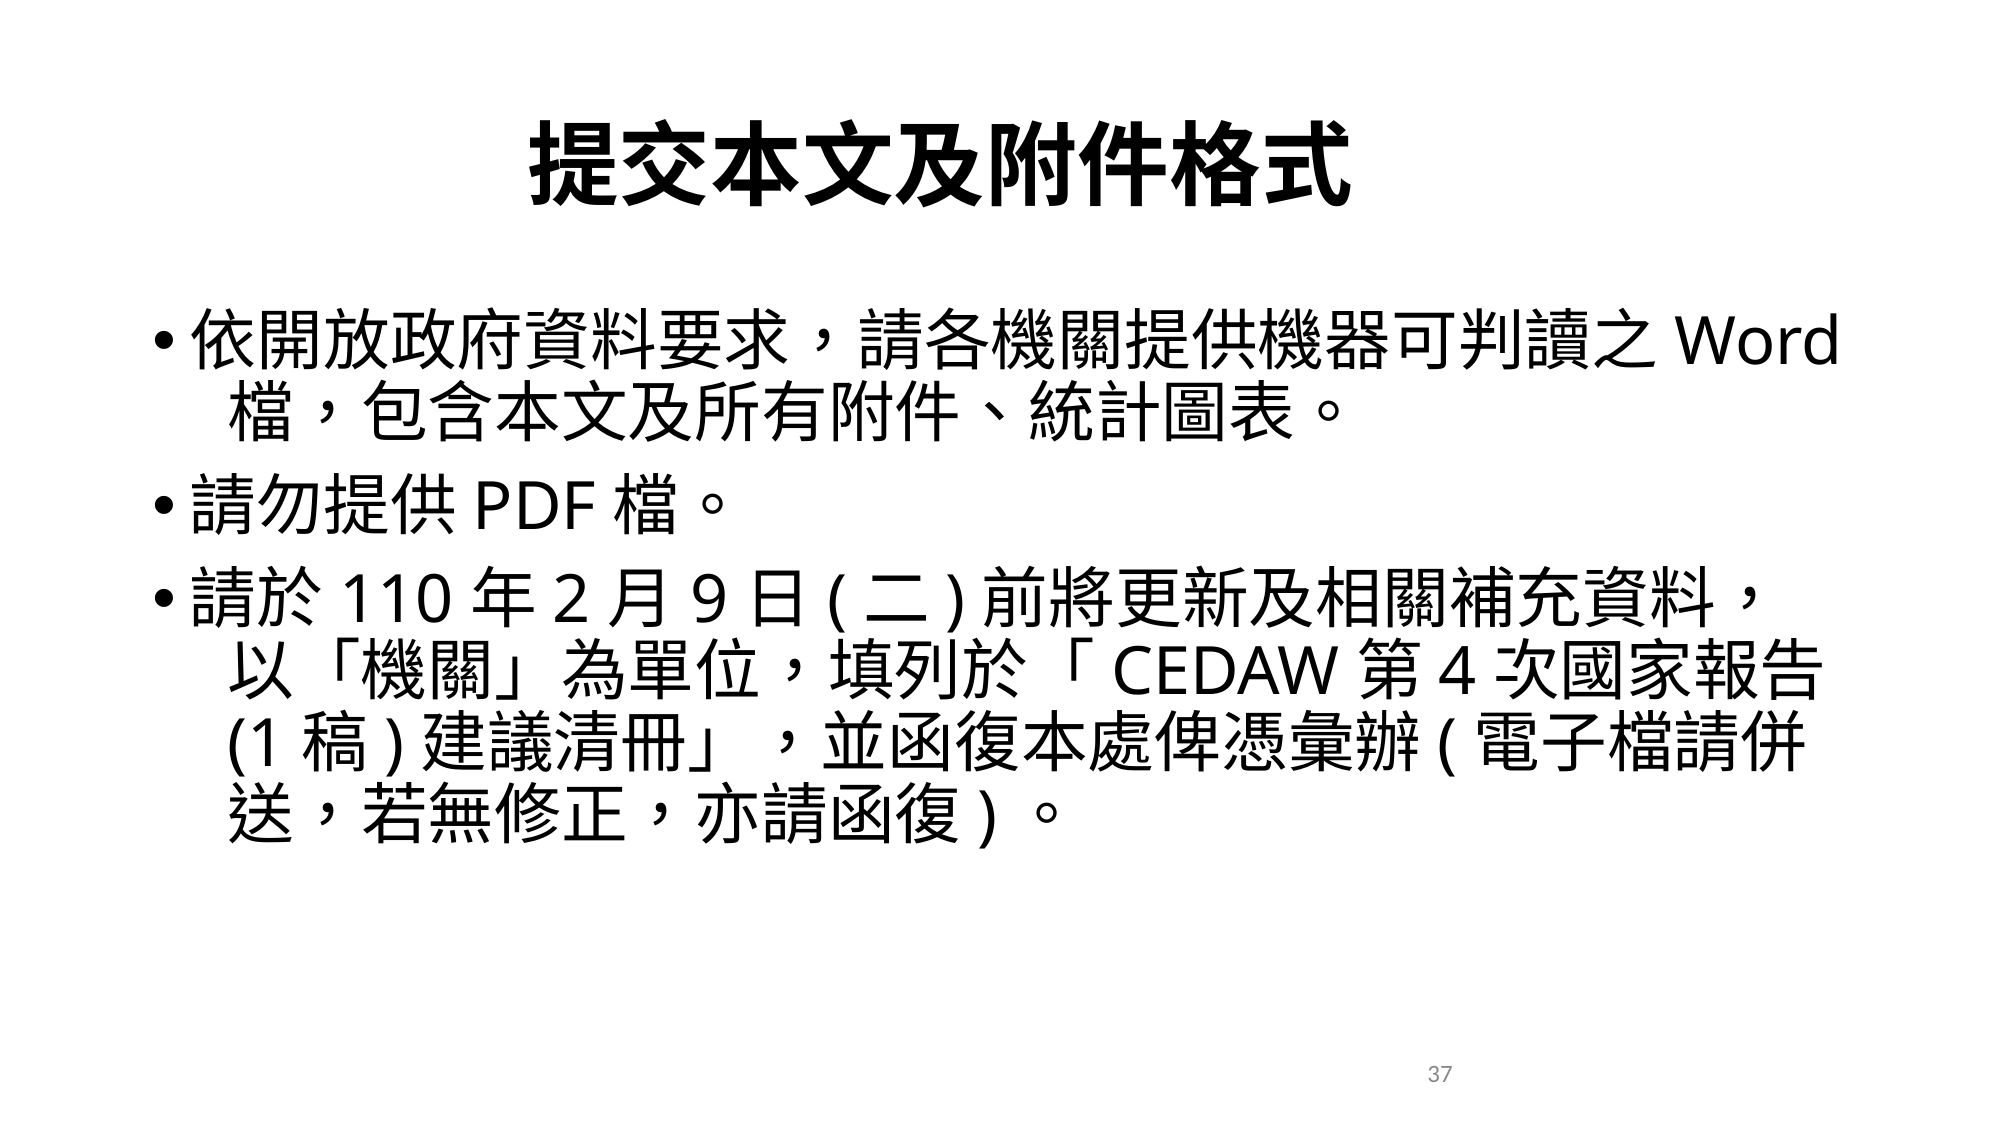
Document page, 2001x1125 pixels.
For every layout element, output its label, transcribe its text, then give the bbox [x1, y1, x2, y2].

title 提交本文及附件格式 [137, 59, 1863, 278]
list 依開放政府資料要求，請各機關提供機器可判讀之Word檔，包含本文及所有附件、統計圖表。 請勿提供PDF檔。 請於110年2月9日(二)前將更新及相關補充資料，以「機關」為單位，填列於「CEDAW第4次國家報告(1稿)建議清冊」，並函復本處俾憑彙辦(電子檔請併送，若無修正，亦請函復)。 [137, 299, 1863, 1014]
text_box 37 [1412, 1042, 1863, 1103]
